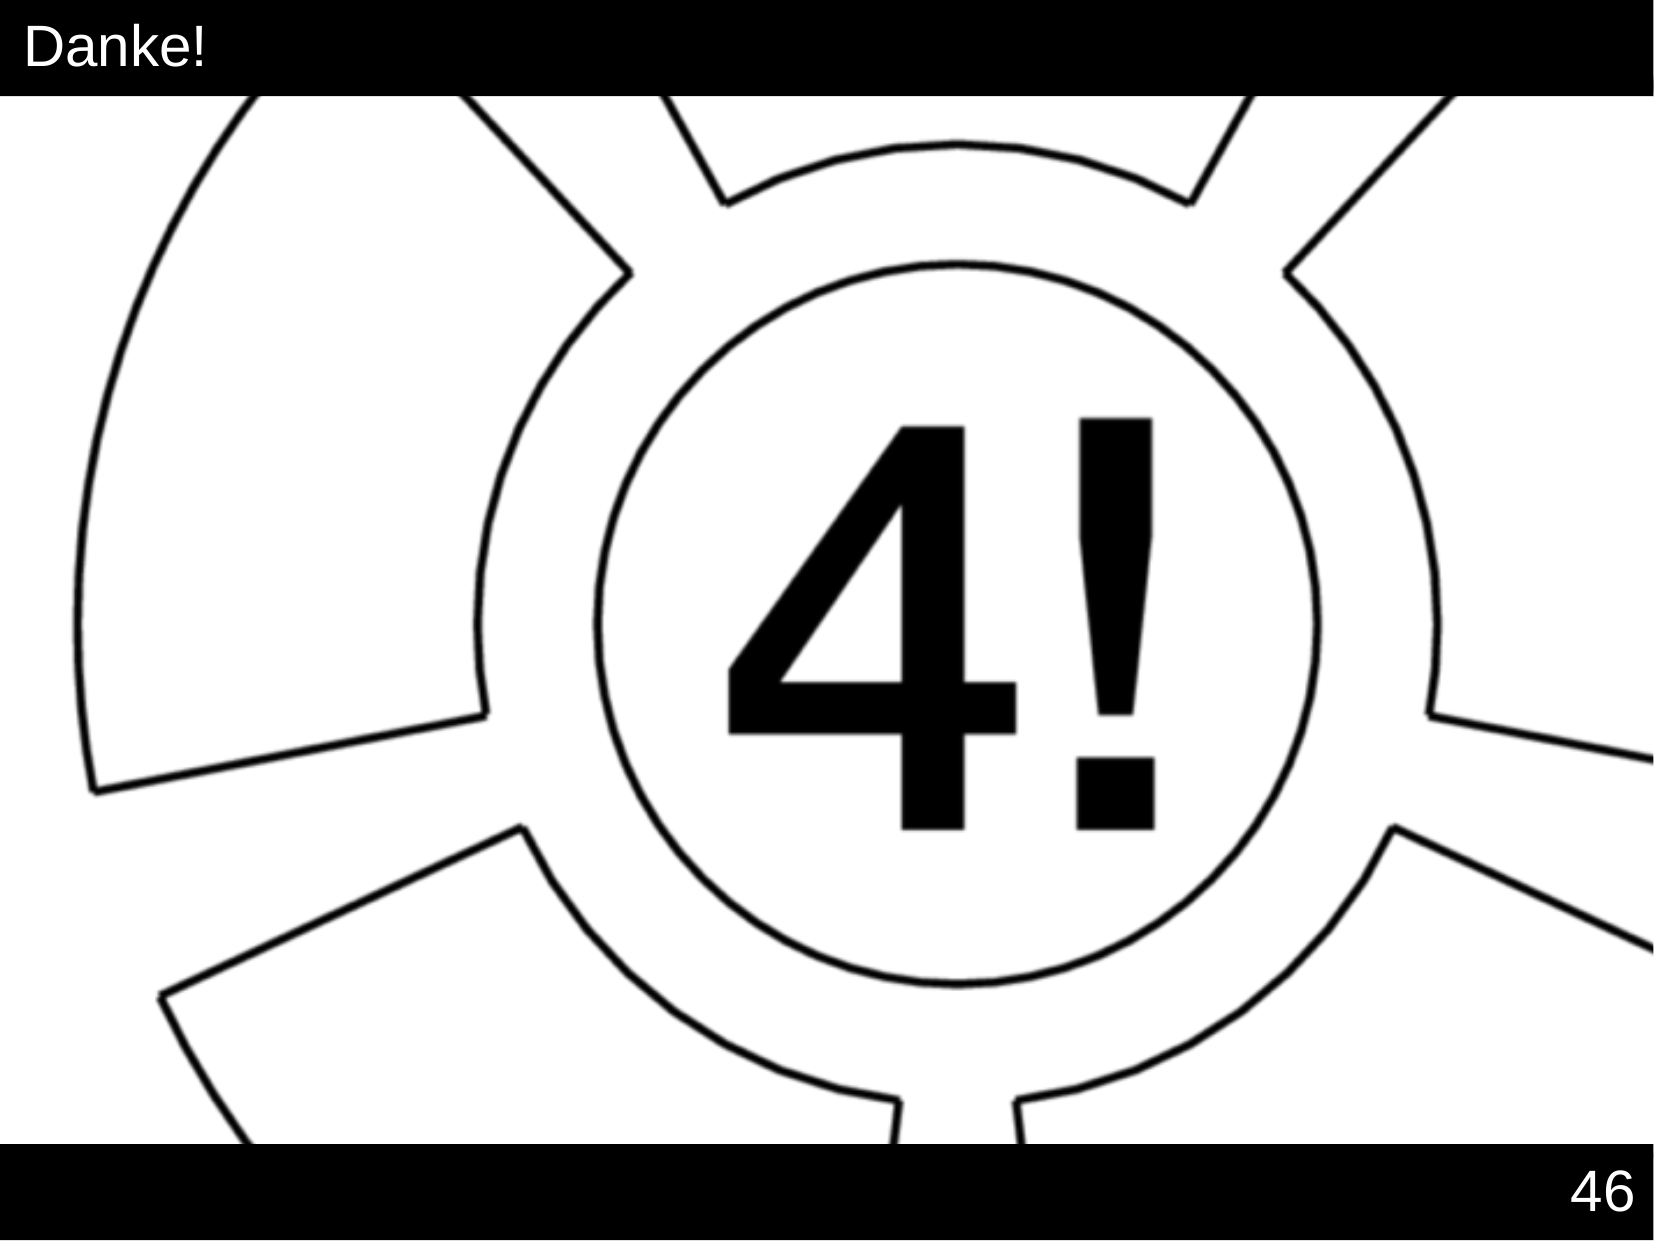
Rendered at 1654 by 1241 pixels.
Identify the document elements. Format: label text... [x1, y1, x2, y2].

picture [38, 0, 1654, 1241]
text_box Danke! [8, 5, 766, 94]
